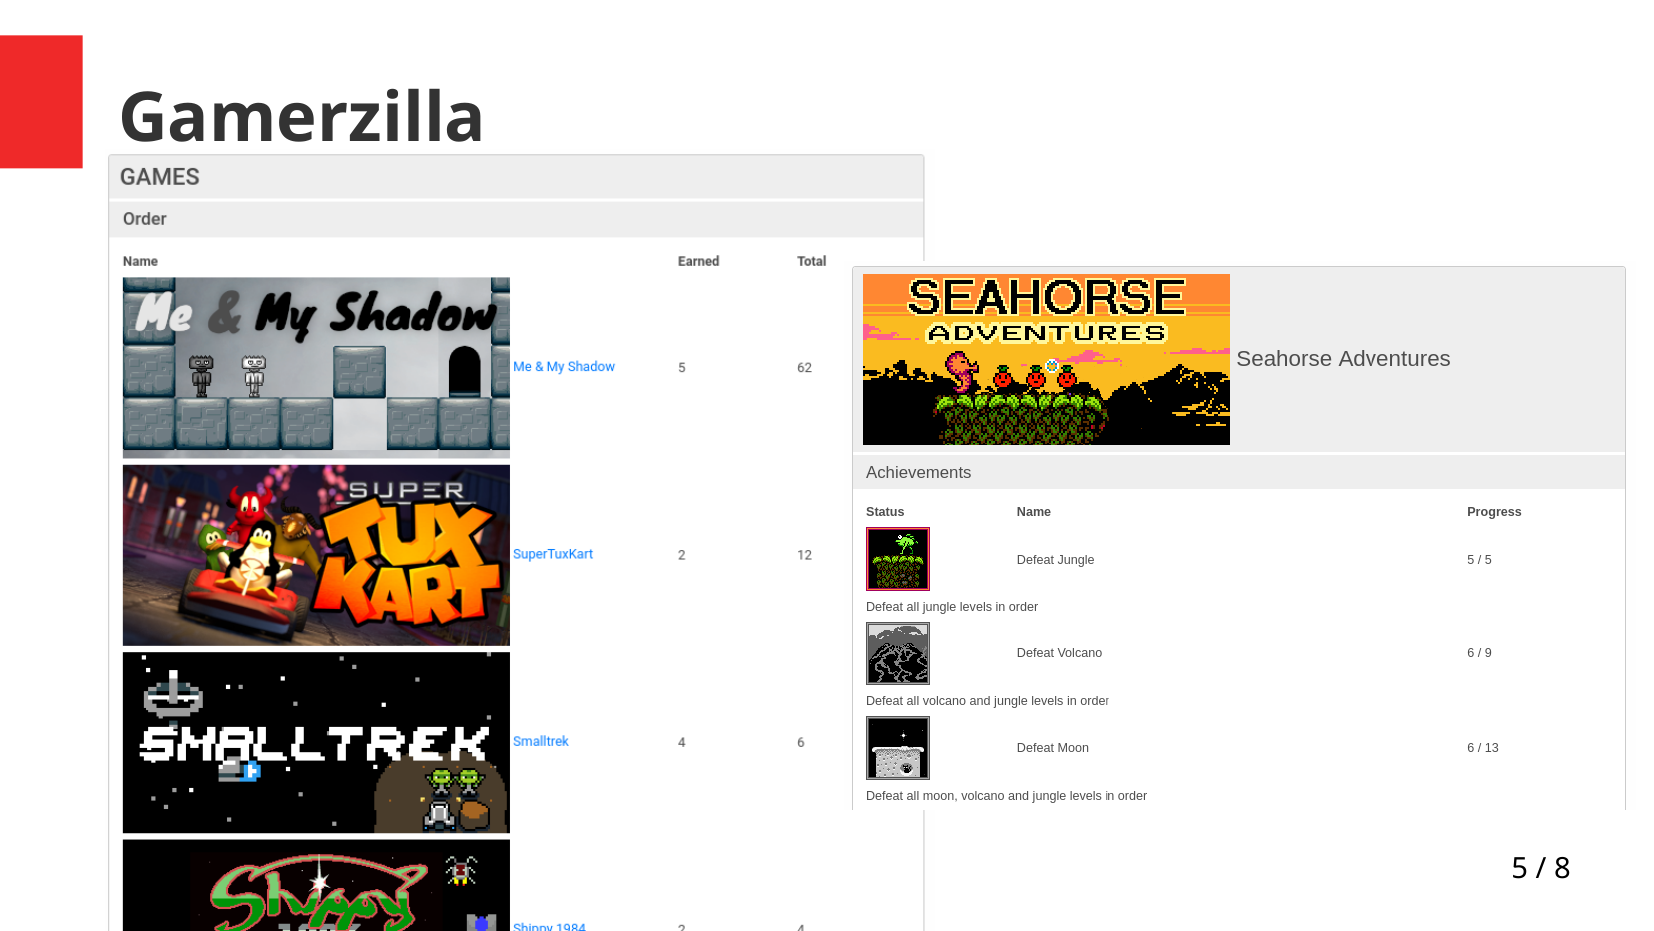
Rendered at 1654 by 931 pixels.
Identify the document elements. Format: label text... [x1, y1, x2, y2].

title Gamerzilla [118, 37, 1571, 193]
picture [105, 149, 1636, 931]
